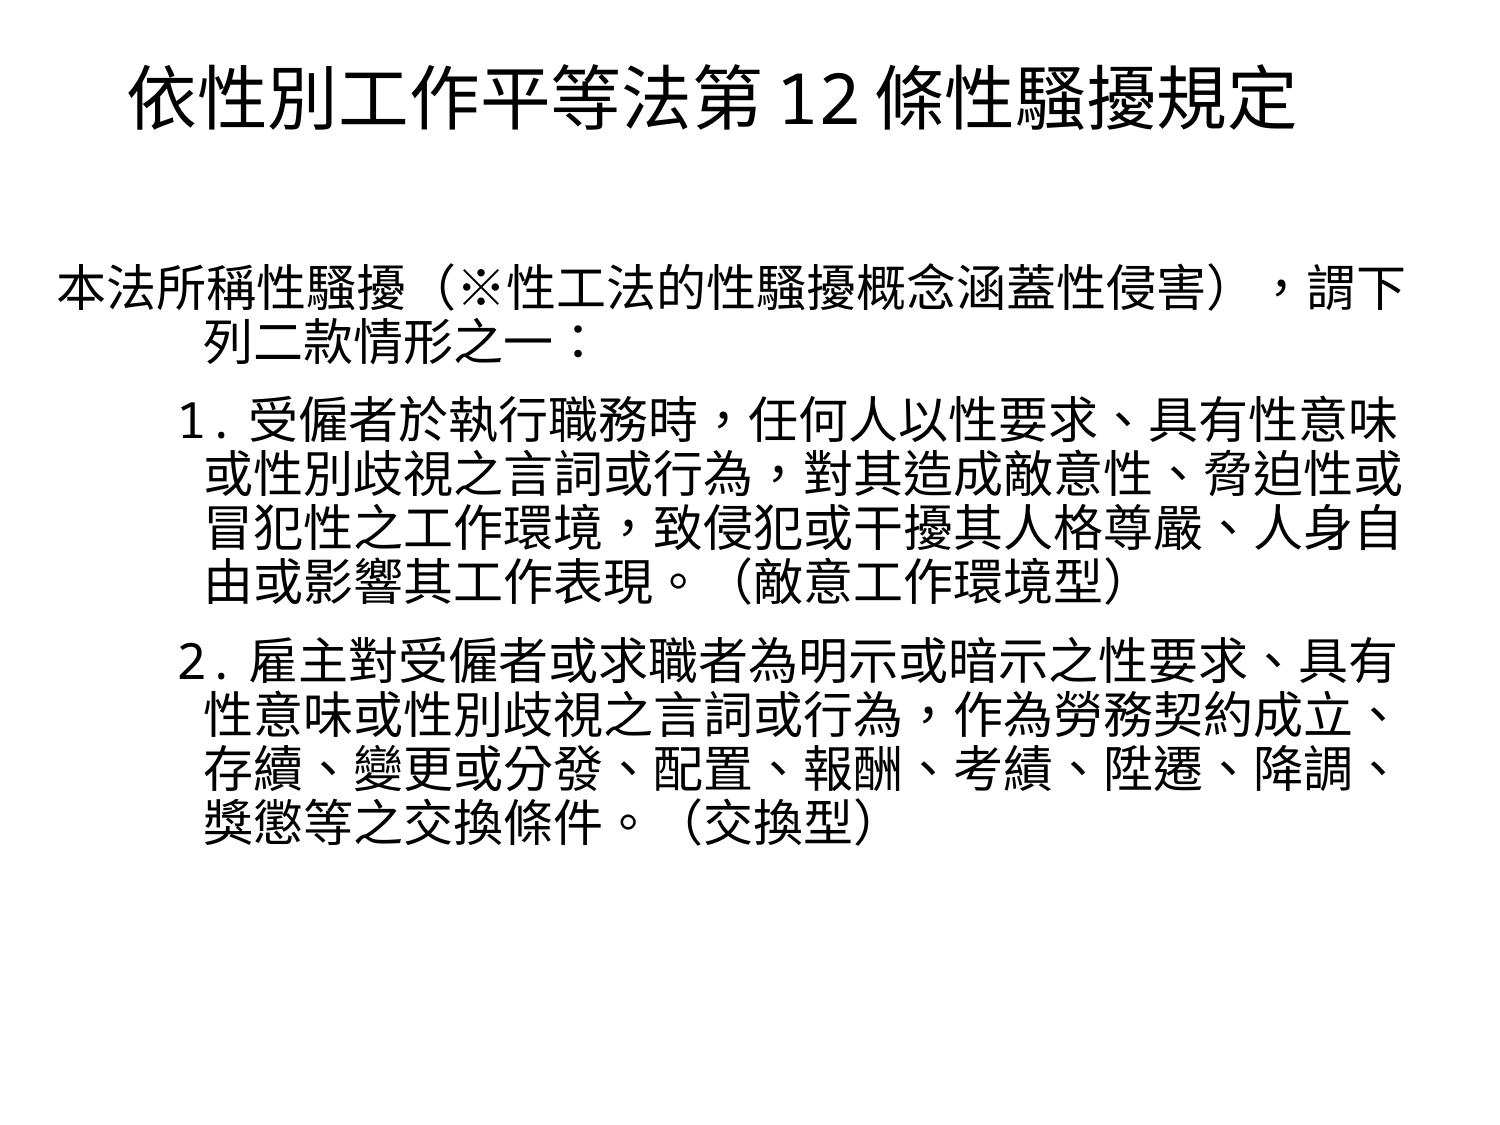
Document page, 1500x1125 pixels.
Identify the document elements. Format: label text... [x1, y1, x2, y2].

title 依性別工作平等法第12條性騷擾規定 [0, 45, 1425, 233]
list 本法所稱性騷擾（※性工法的性騷擾概念涵蓋性侵害），謂下列二款情形之一： 1.受僱者於執行職務時，任何人以性要求、具有性意味或性別歧視之言詞或行為，對其造成敵意性、脅迫性或冒犯性之工作環境，致侵犯或干擾其人格尊嚴、人身自由或影響其工作表現。（敵意工作環境型） 2.雇主對受僱者或求職者為明示或暗示之性要求、具有性意味或性別歧視之言詞或行為，作為勞務契約成立、存續、變更或分發、配置、報酬、考績、陞遷、降調、獎懲等之交換條件。（交換型） [41, 255, 1453, 1056]
